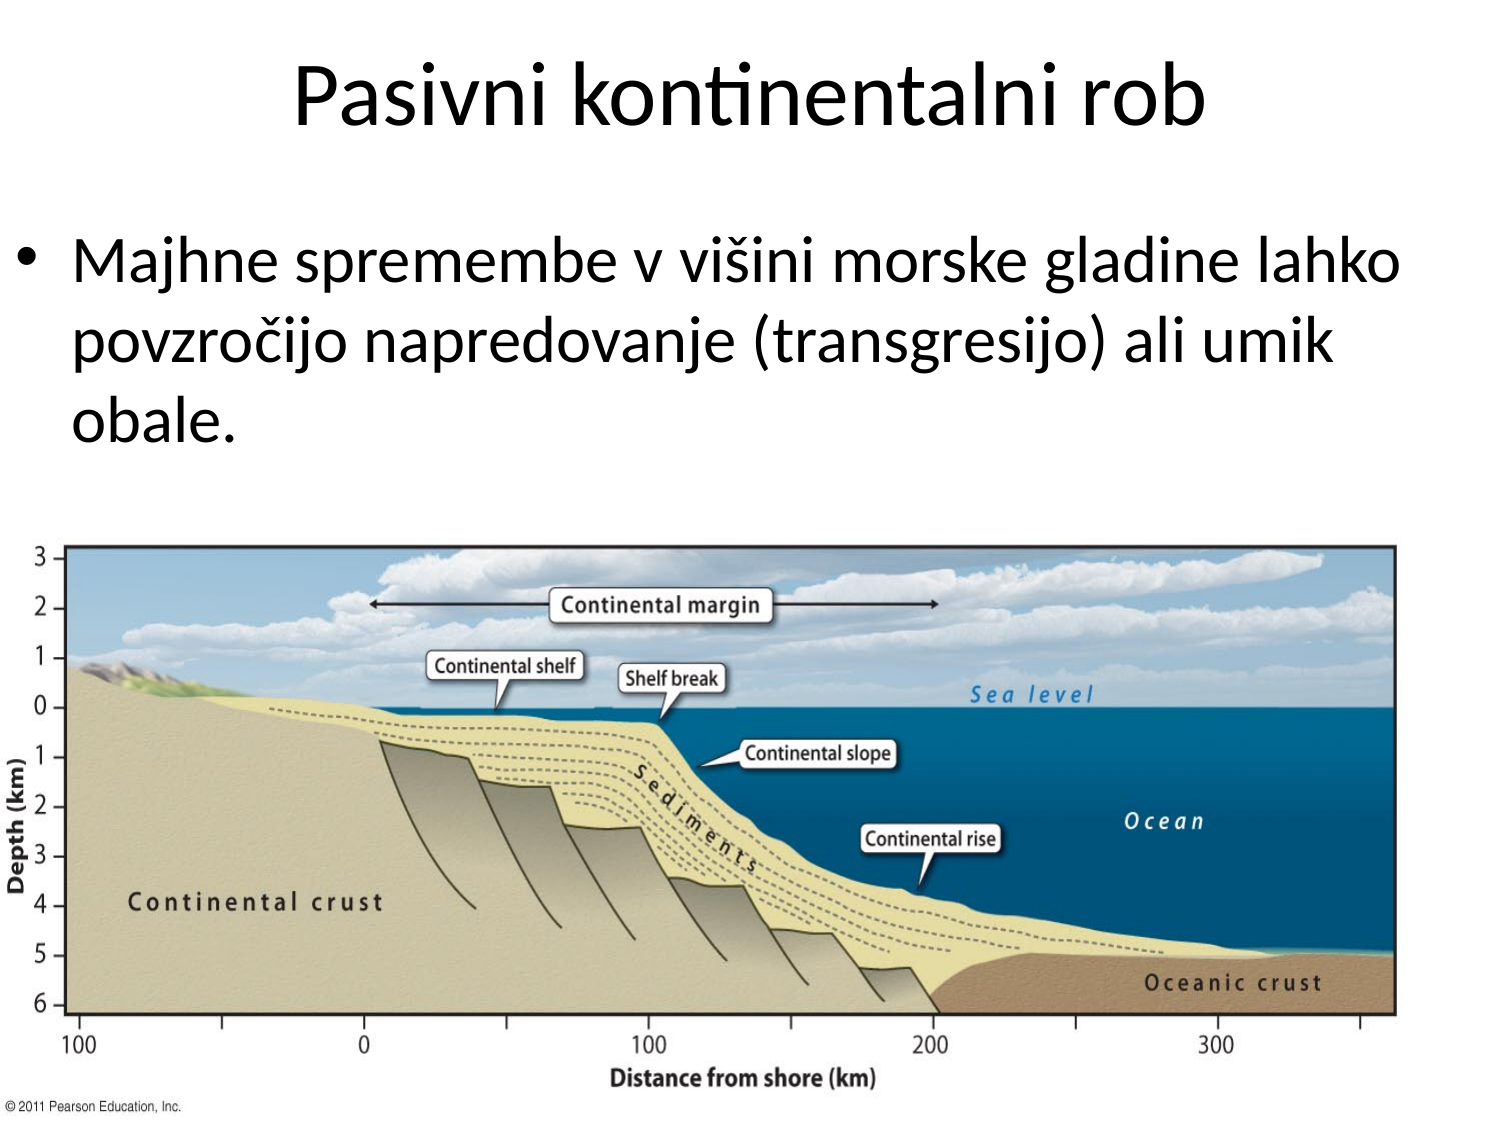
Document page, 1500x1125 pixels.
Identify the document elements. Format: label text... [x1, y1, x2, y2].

list Majhne spremembe v višini morske gladine lahko povzročijo napredovanje (transgresijo) ali umik obale. [0, 208, 1500, 1005]
picture [0, 538, 1403, 1125]
title Pasivni kontinentalni rob [76, 0, 1425, 178]
